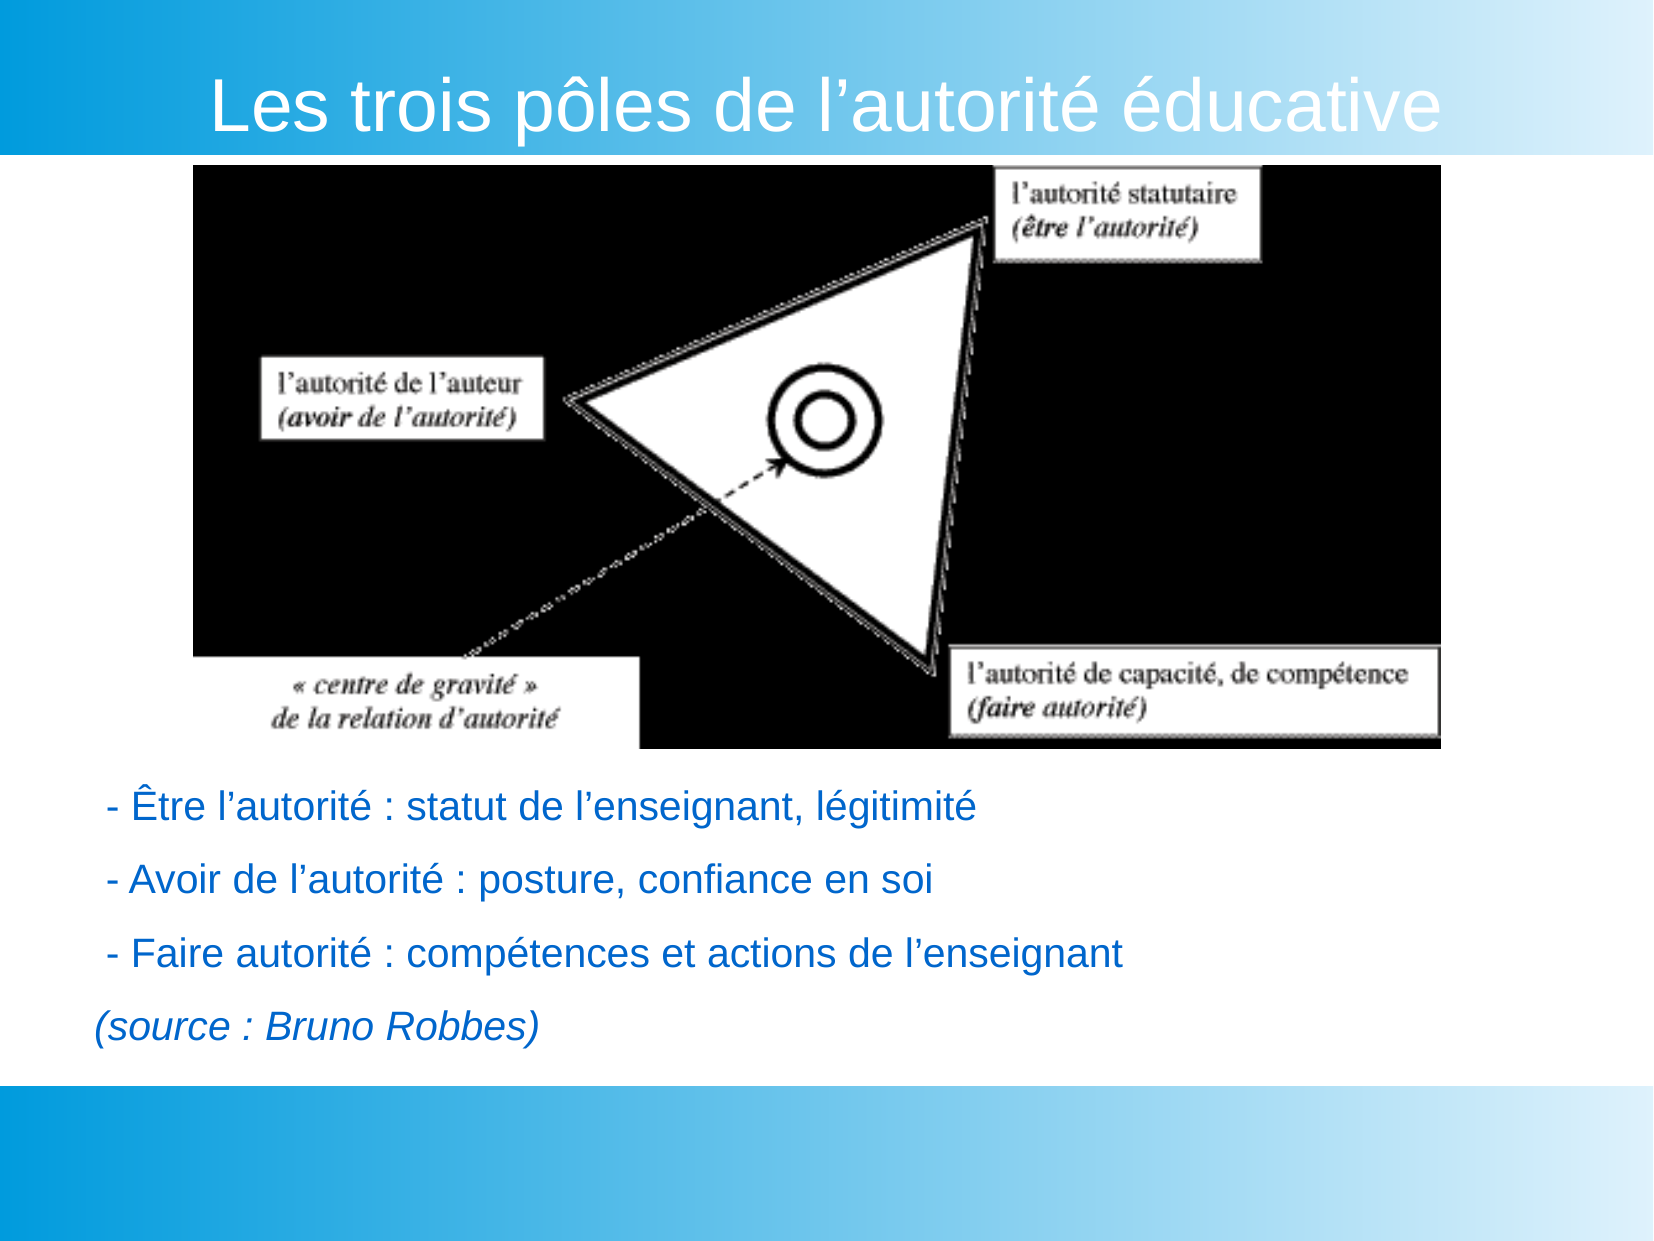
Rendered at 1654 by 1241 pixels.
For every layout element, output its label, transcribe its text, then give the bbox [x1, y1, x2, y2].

title Les trois pôles de l’autorité éducative [82, 49, 1571, 155]
picture [193, 165, 1441, 749]
list - Être l’autorité : statut de l’enseignant, légitimité - Avoir de l’autorité : posture, confiance en soi - Faire autorité : compétences et actions de l’enseignant (source : Bruno Robbes) [82, 779, 1571, 1052]
